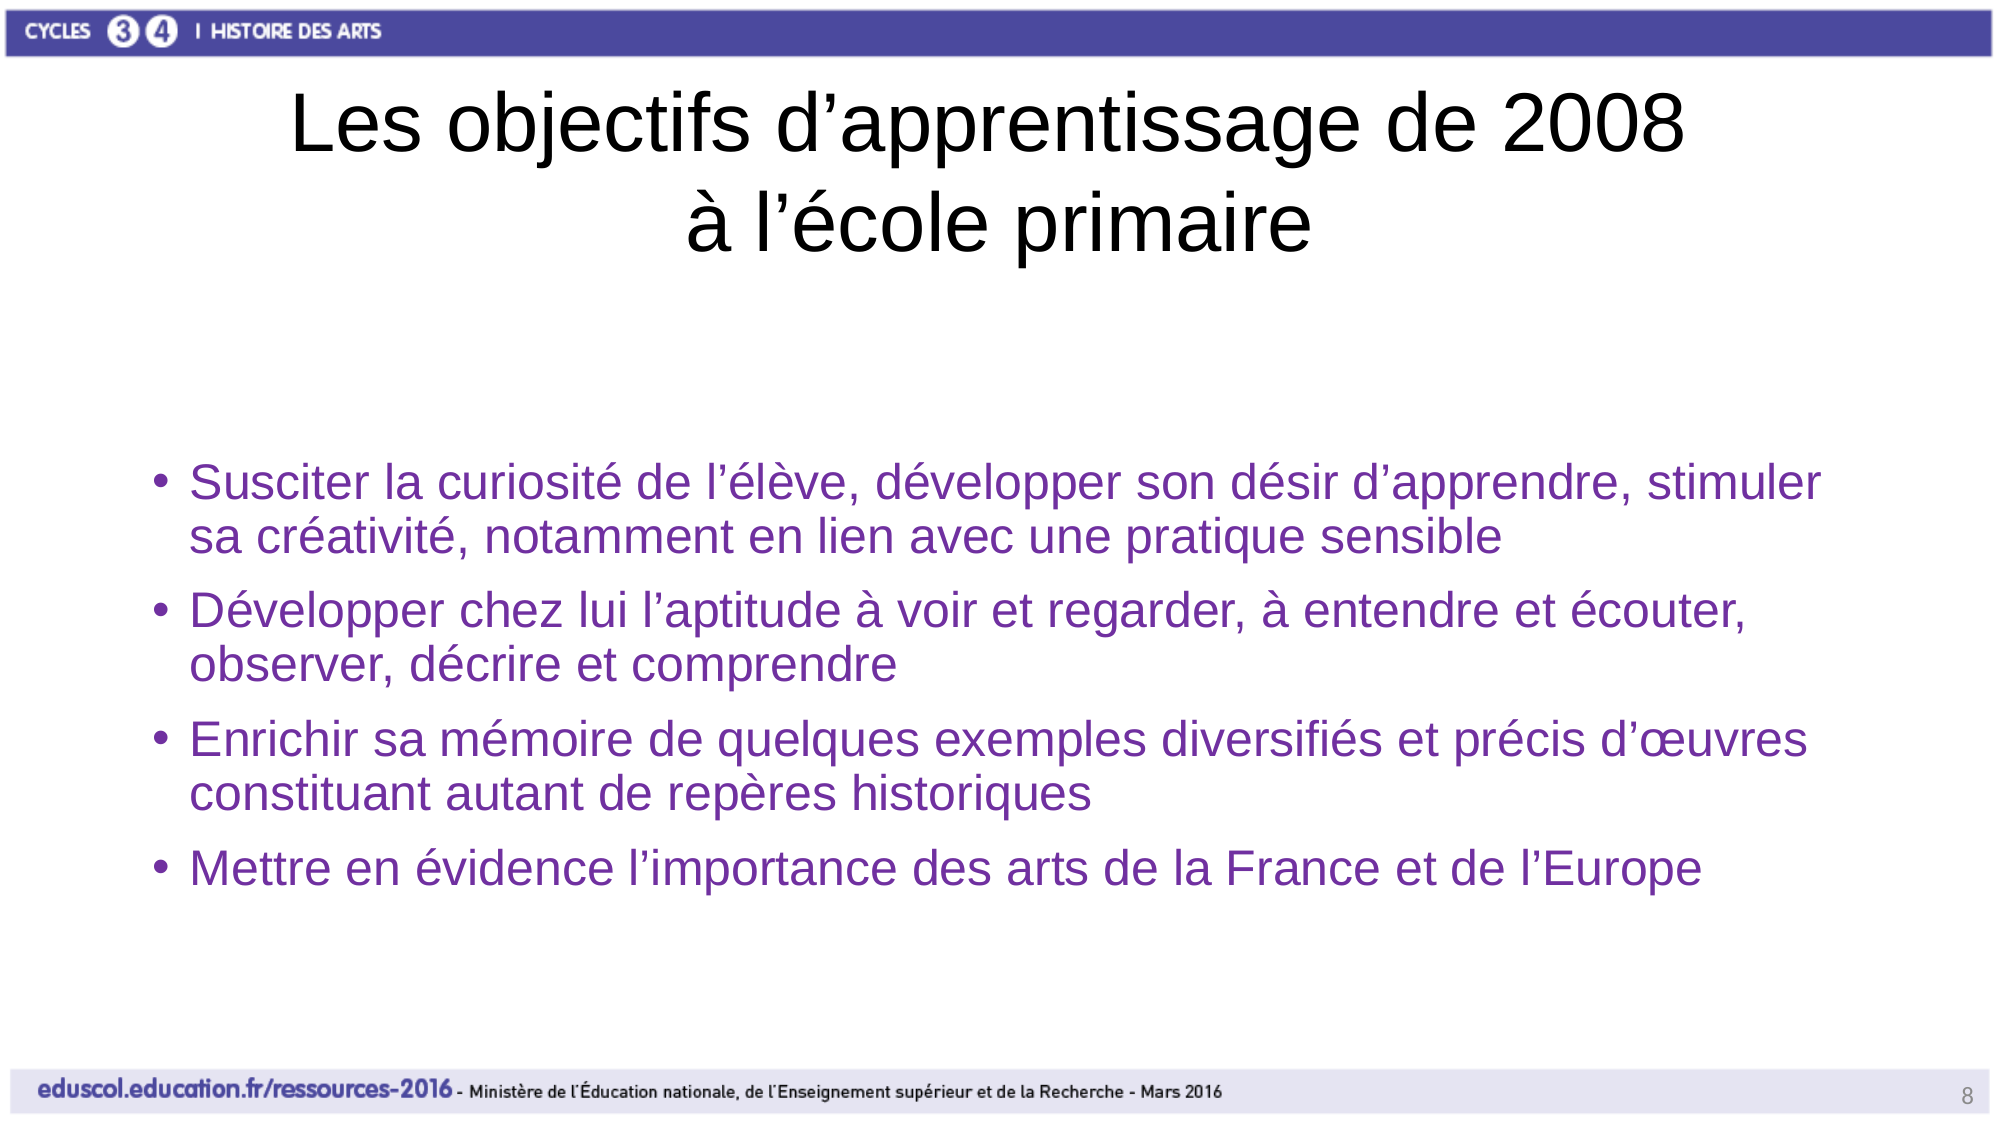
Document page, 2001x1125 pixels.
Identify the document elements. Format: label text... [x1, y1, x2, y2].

title Les objectifs d’apprentissage de 2008 à l’école primaire [137, 67, 1863, 278]
picture [0, 1058, 2000, 1125]
picture [0, 0, 2000, 67]
slide_number <numéro> [1918, 1065, 1990, 1125]
list Susciter la curiosité de l’élève, développer son désir d’apprendre, stimuler sa créativité, notamment en lien avec une pratique sensible Développer chez lui l’aptitude à voir et regarder, à entendre et écouter, observer, décrire et comprendre Enrichir sa mémoire de quelques exemples diversifiés et précis d’œuvres constituant autant de repères historiques Mettre en évidence l’importance des arts de la France et de l’Europe [137, 448, 1863, 928]
